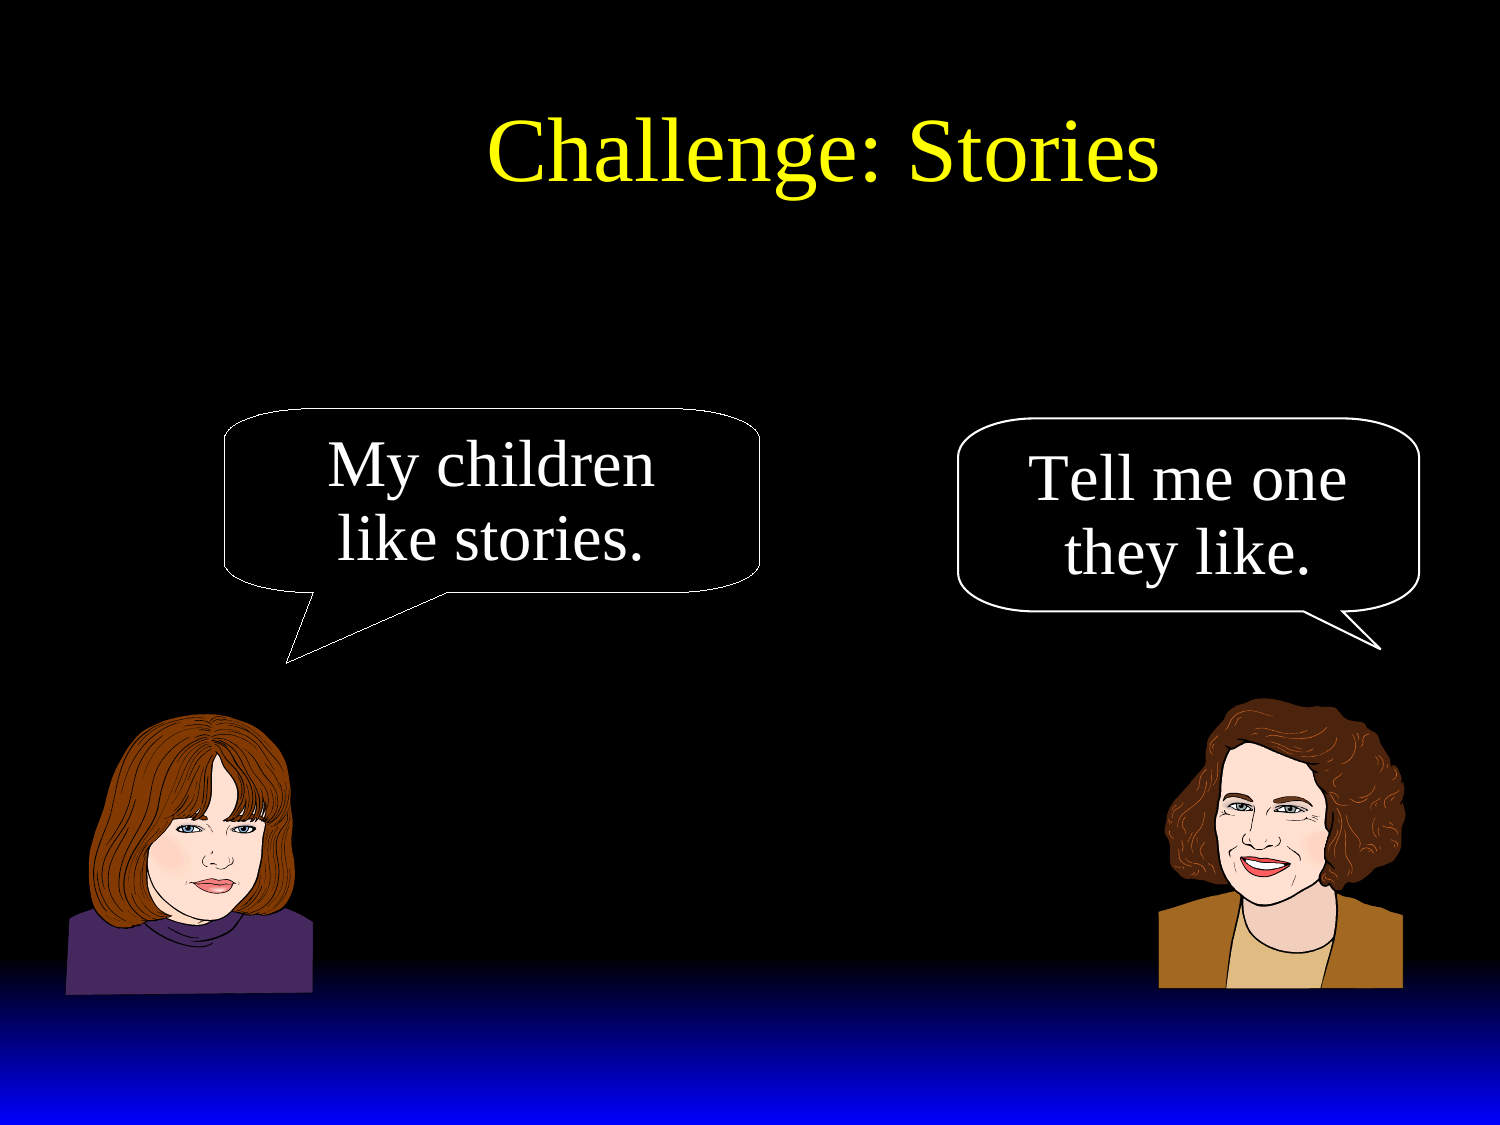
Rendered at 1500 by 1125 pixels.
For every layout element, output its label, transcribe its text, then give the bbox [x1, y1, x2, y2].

chart [1158, 695, 1408, 989]
text_box Tell me one they like. [958, 418, 1420, 650]
text_box My children like stories. [224, 408, 760, 664]
chart [64, 712, 314, 996]
title Challenge: Stories [187, 56, 1463, 244]
